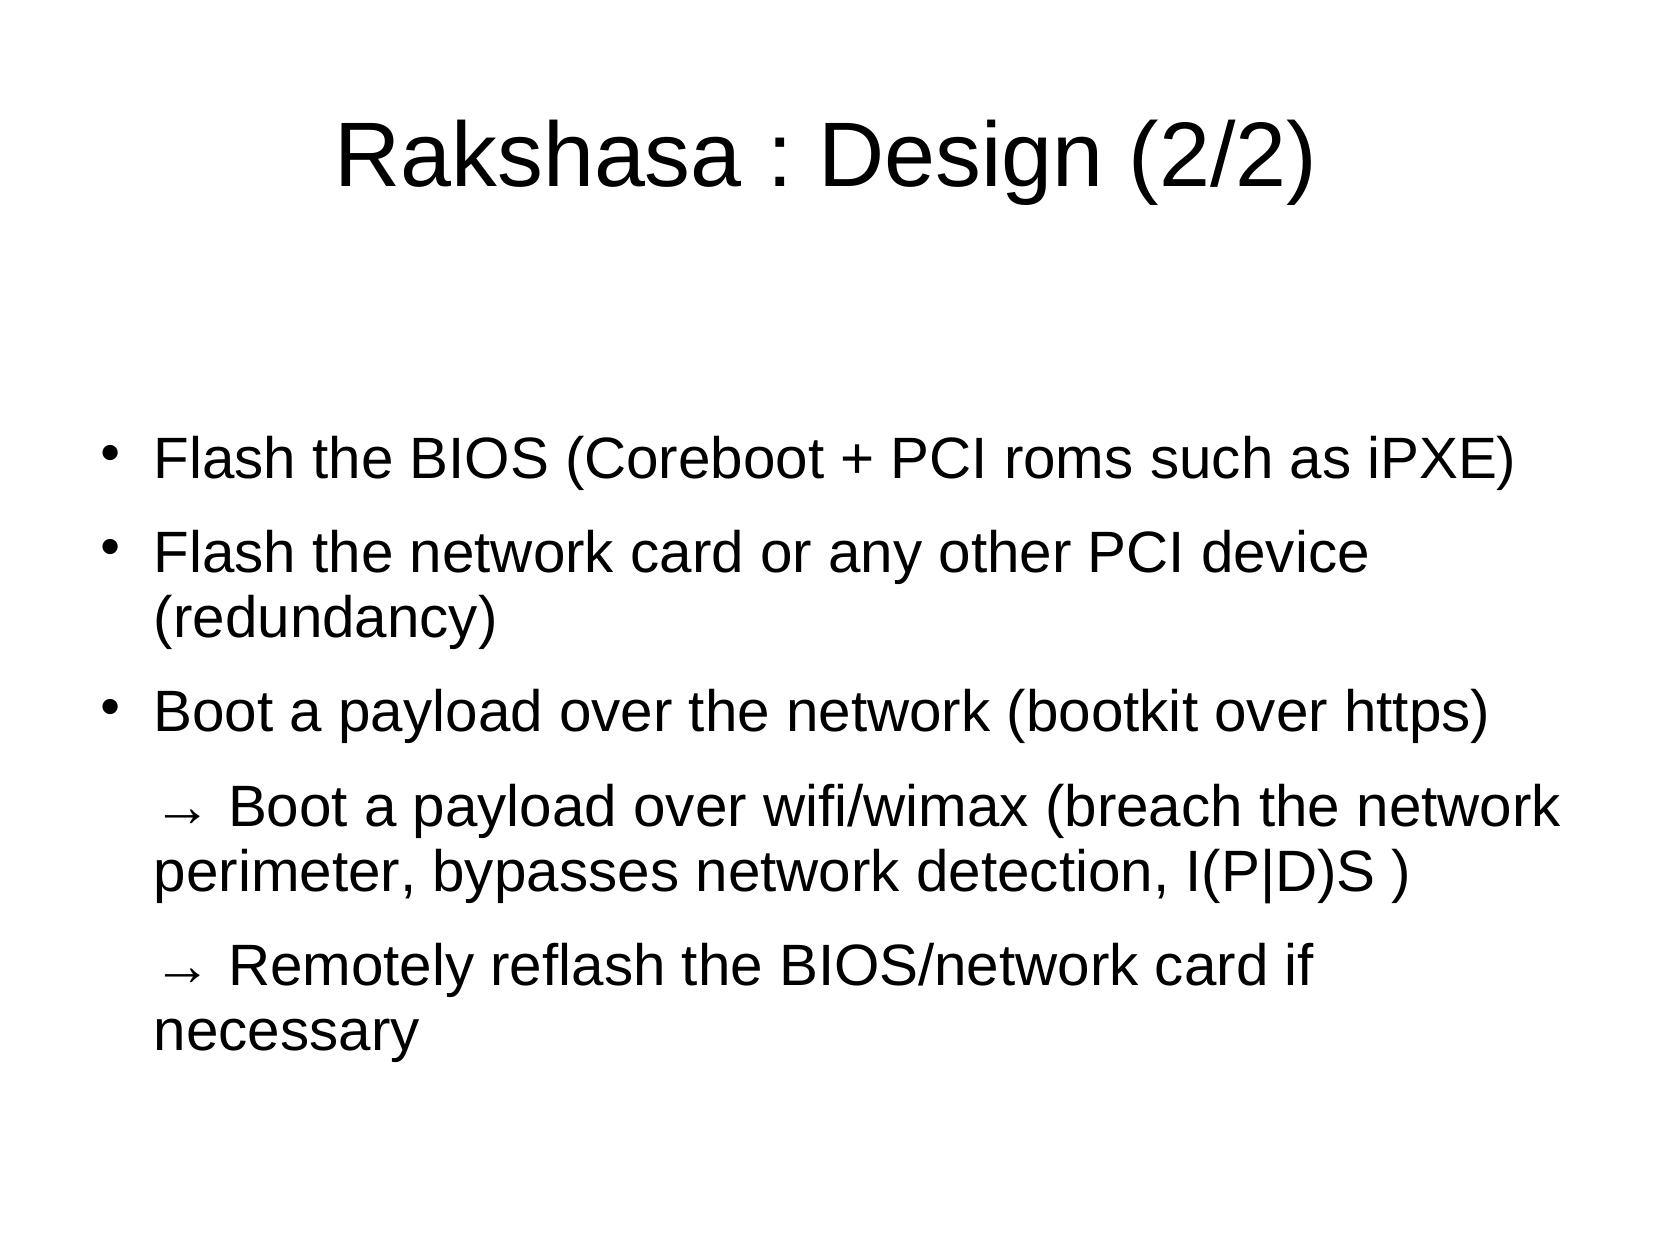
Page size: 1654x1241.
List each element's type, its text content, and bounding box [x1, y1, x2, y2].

title Rakshasa : Design (2/2) [82, 49, 1571, 257]
list Flash the BIOS (Coreboot + PCI roms such as iPXE) Flash the network card or any other PCI device (redundancy) Boot a payload over the network (bootkit over https) → Boot a payload over wifi/wimax (breach the network perimeter, bypasses network detection, I(P|D)S ) → Remotely reflash the BIOS/network card if necessary [82, 421, 1571, 1241]
